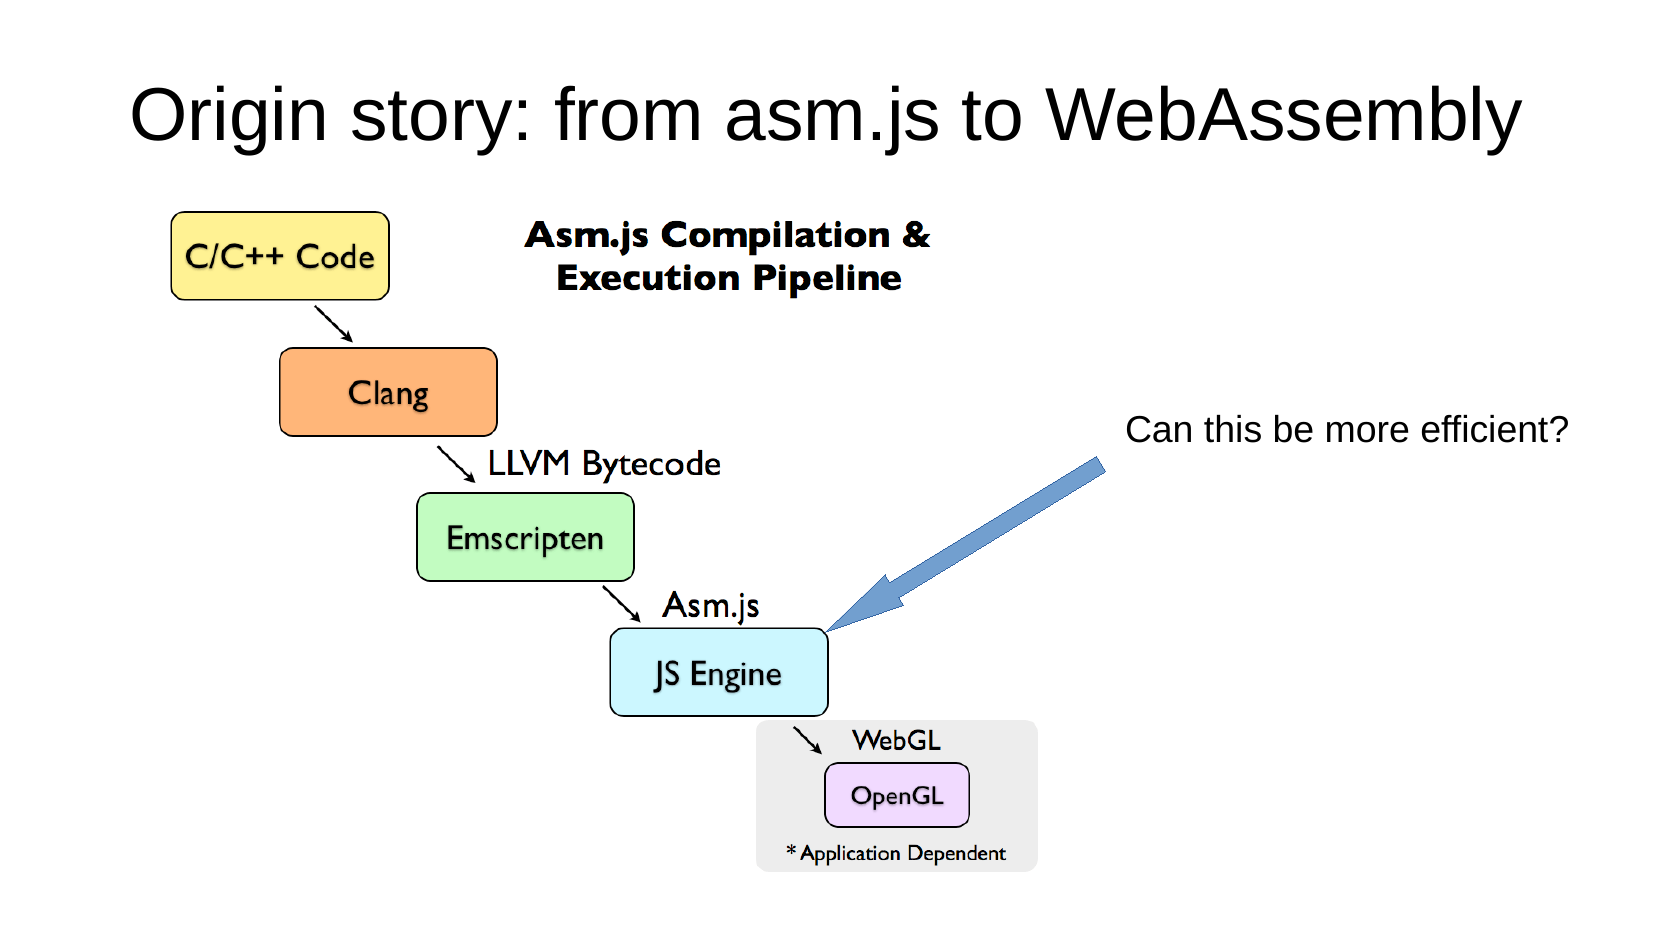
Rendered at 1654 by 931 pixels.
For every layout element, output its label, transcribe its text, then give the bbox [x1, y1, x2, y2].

title Origin story: from asm.js to WebAssembly [82, 37, 1571, 193]
picture [141, 199, 1042, 875]
text_box [825, 456, 1106, 633]
text_box Can this be more efficient? [1110, 401, 1607, 501]
